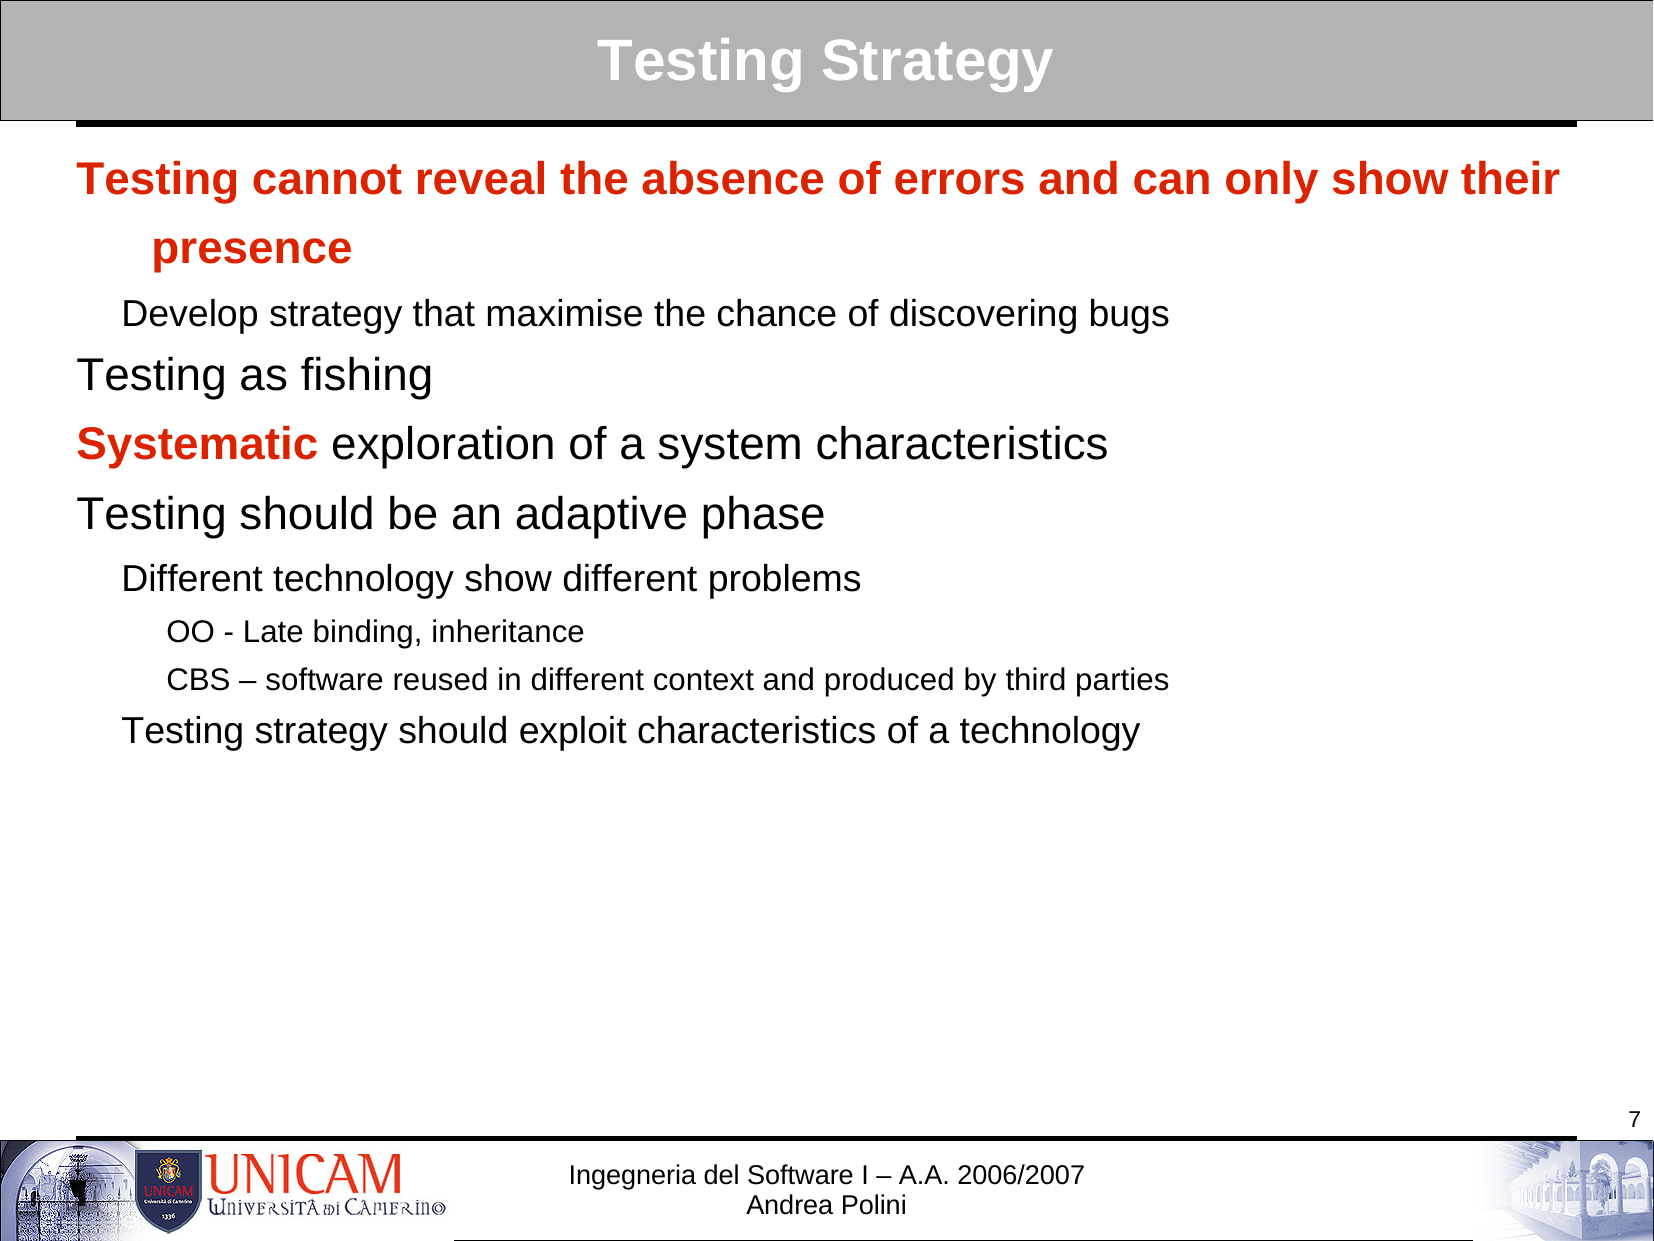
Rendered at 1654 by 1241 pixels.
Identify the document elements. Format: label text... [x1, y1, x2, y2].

picture [1473, 1141, 1654, 1241]
title Testing Strategy [0, 0, 1653, 121]
picture [0, 1141, 454, 1241]
list Testing cannot reveal the absence of errors and can only show their presence Develop strategy that maximise the chance of discovering bugs Testing as fishing Systematic exploration of a system characteristics Testing should be an adaptive phase Different technology show different problems OO - Late binding, inheritance CBS – software reused in different context and produced by third parties Testing strategy should exploit characteristics of a technology [76, 152, 1577, 919]
